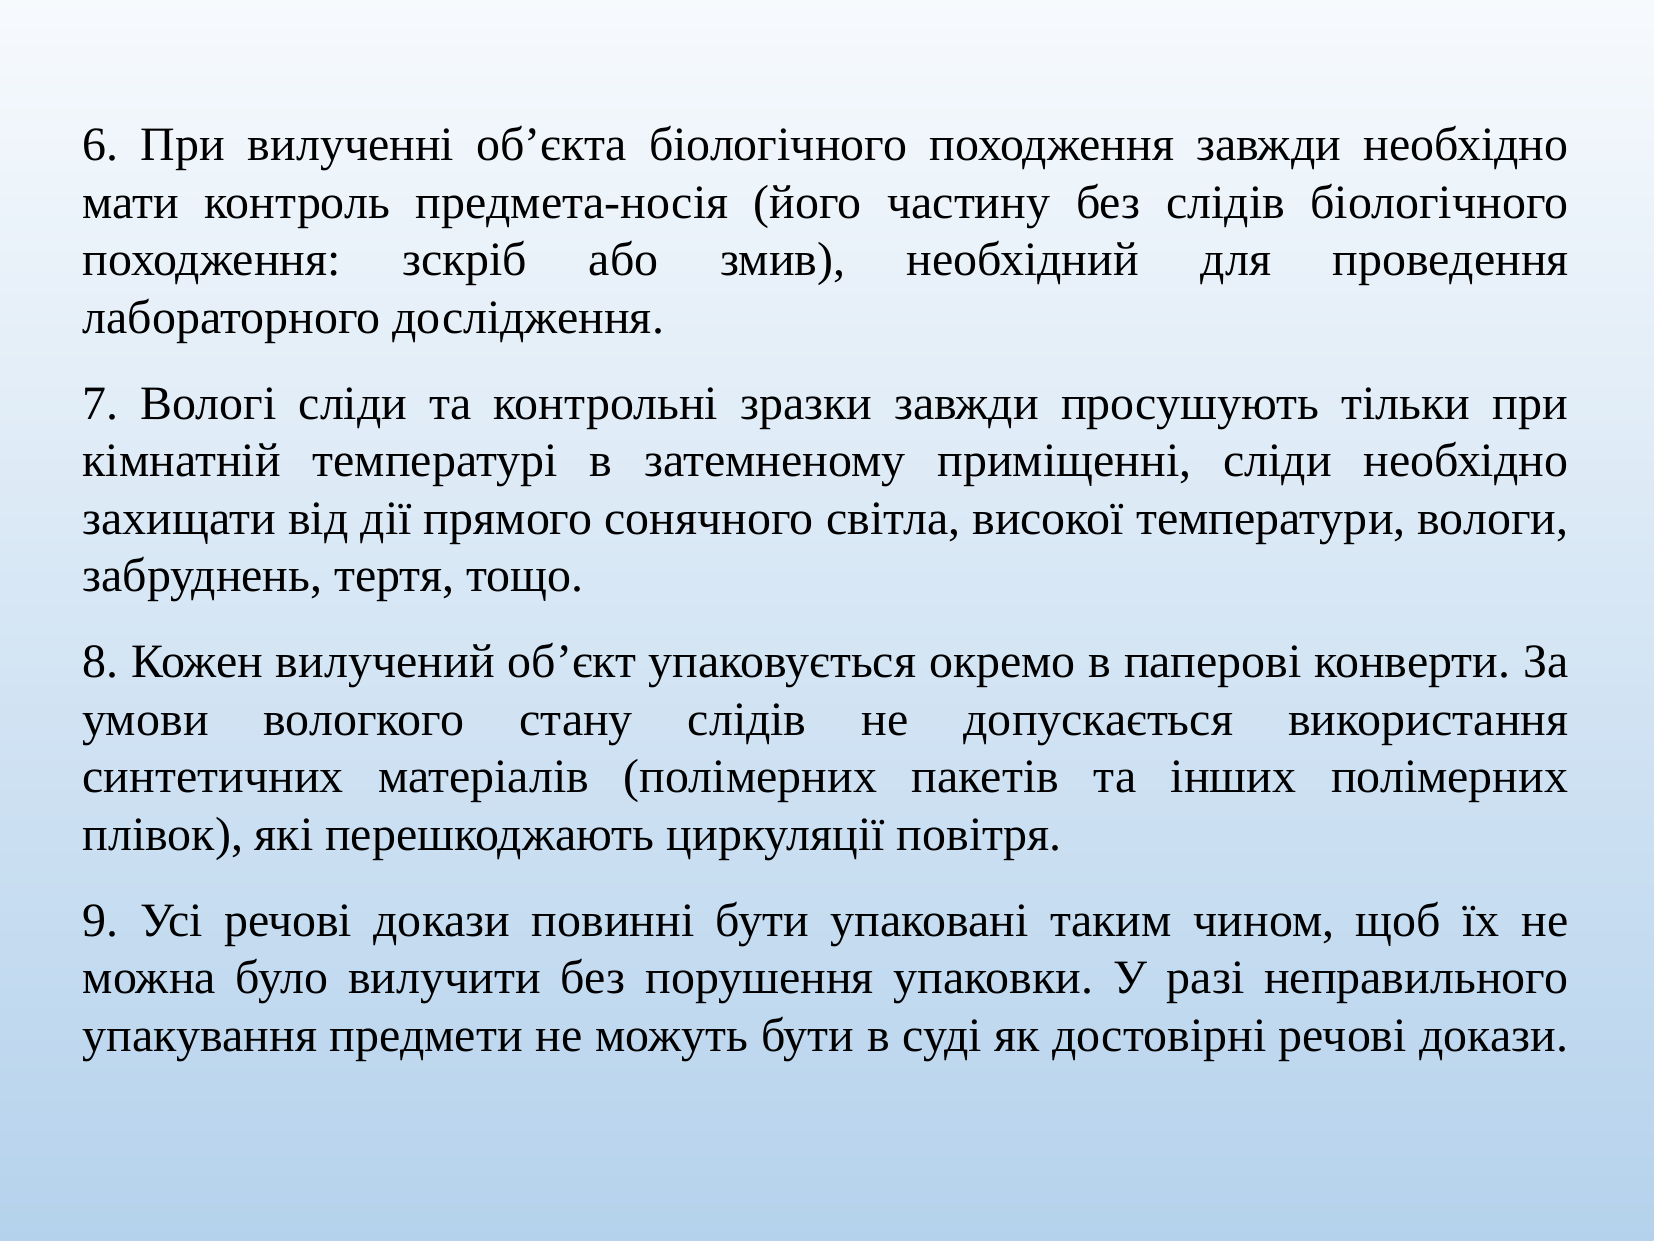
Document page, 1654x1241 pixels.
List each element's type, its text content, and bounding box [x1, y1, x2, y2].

list 6. При вилученні об’єкта біологічного походження завжди необхідно мати контроль предмета-носія (його частину без слідів біологічного походження: зскріб або змив), необхідний для проведення лабораторного дослідження. 7. Вологі сліди та контрольні зразки завжди просушують тільки при кімнатній температурі в затемненому приміщенні, сліди необхідно захищати від дії прямого сонячного світла, високої температури, вологи, забруднень, тертя, тощо. 8. Кожен вилучений об’єкт упаковується окремо в паперові конверти. За умови вологкого стану слідів не допускається використання синтетичних матеріалів (полімерних пакетів та інших полімерних плівок), які перешкоджають циркуляції повітря. 9. Усі речові докази повинні бути упаковані таким чином, щоб їх не можна було вилучити без порушення упаковки. У разі неправильного упакування предмети не можуть бути в суді як достовірні речові докази. [82, 112, 1571, 1109]
